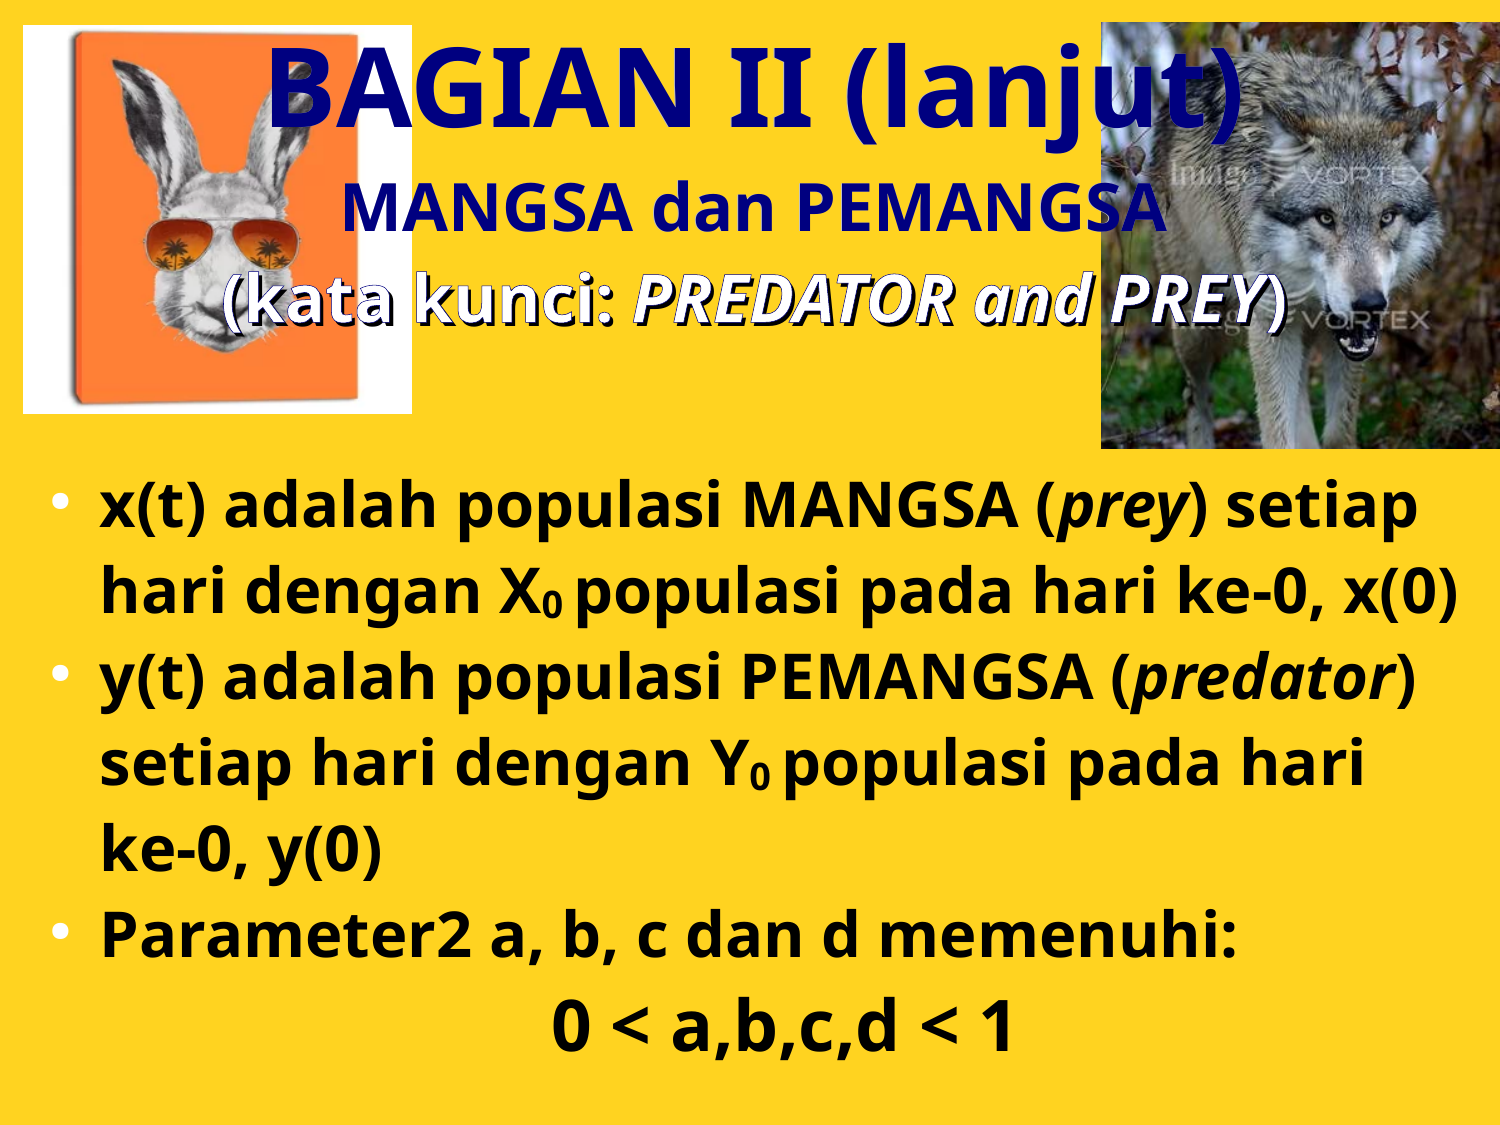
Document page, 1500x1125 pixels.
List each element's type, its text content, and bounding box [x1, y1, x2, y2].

picture [1101, 22, 1500, 449]
picture [23, 25, 412, 414]
title BAGIAN II (lanjut) MANGSA dan PEMANGSA (kata kunci: PREDATOR and PREY) [79, 39, 1430, 313]
list x(t) adalah populasi MANGSA (prey) setiap hari dengan X0 populasi pada hari ke-0, x(0) y(t) adalah populasi PEMANGSA (predator) setiap hari dengan Y0 populasi pada hari ke-0, y(0) Parameter2 a, b, c dan d memenuhi: 0 < a,b,c,d < 1 [29, 389, 1471, 1125]
